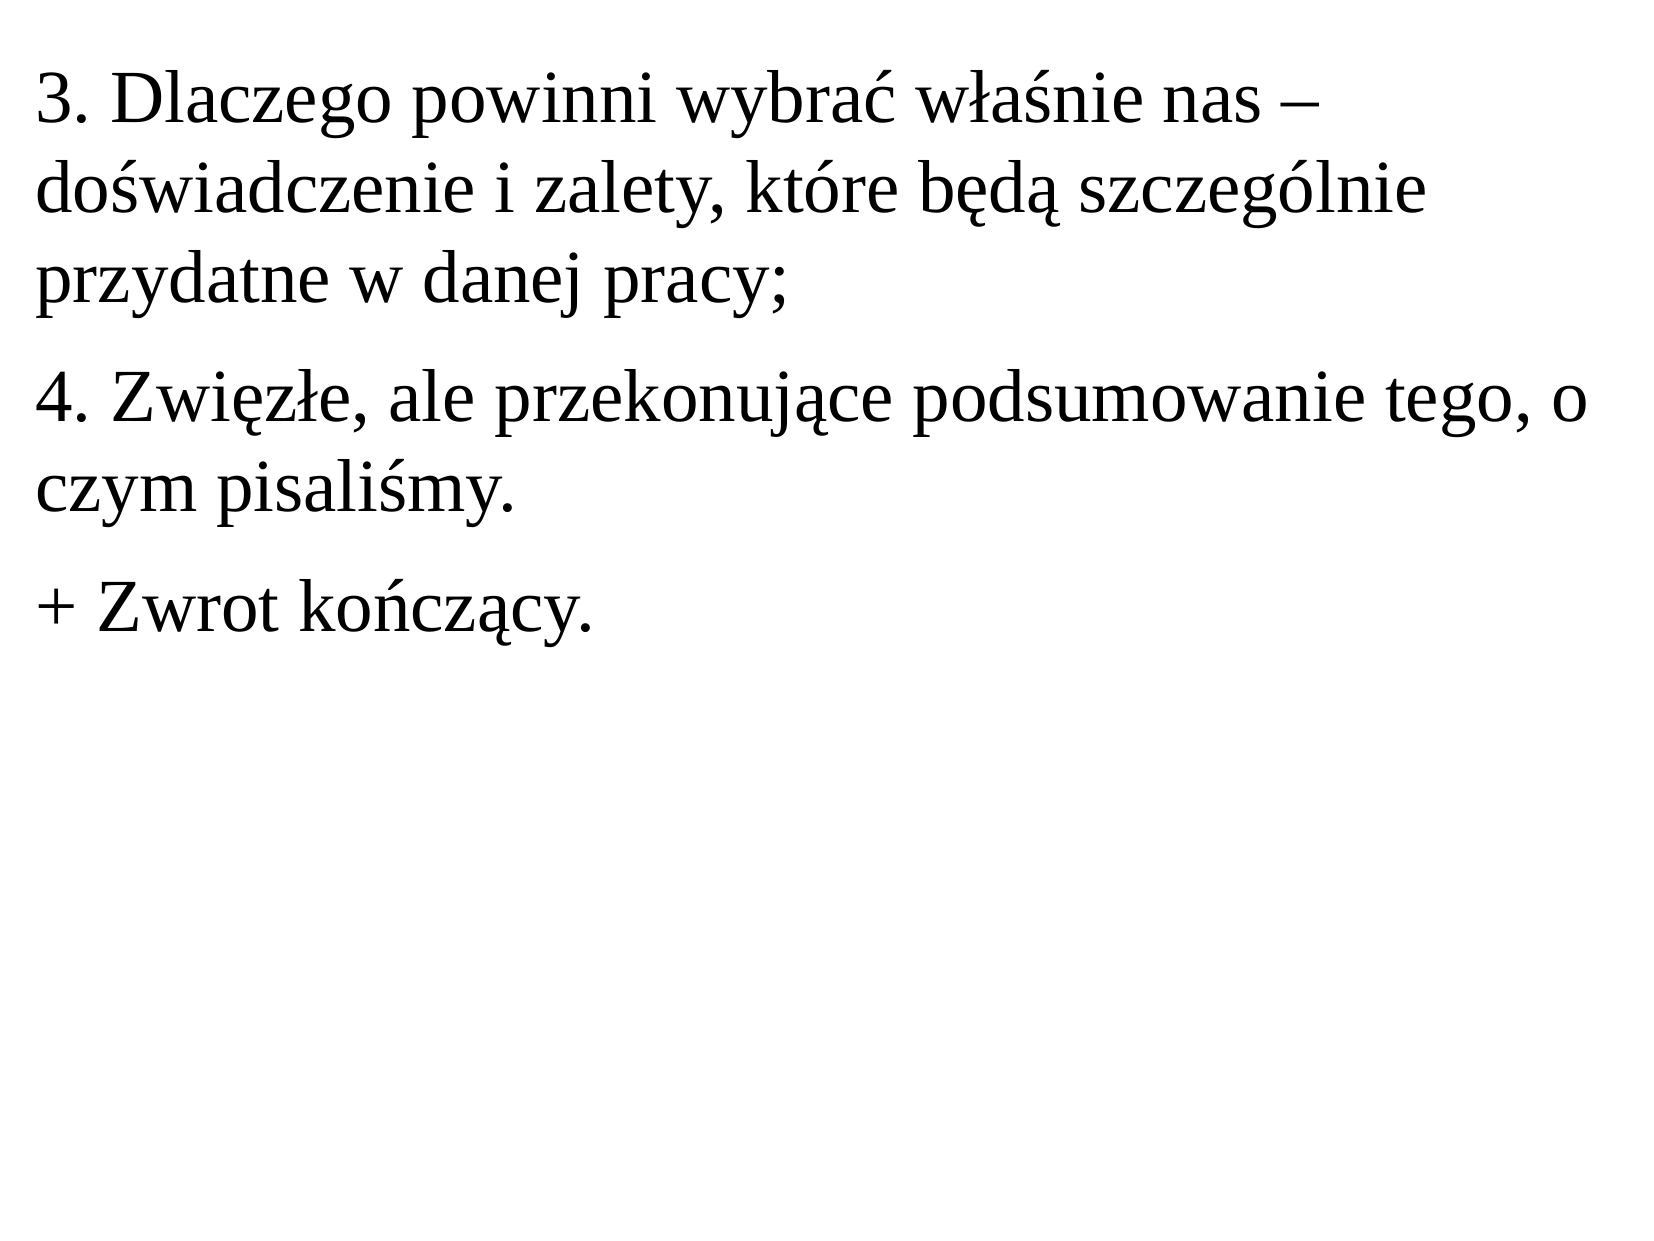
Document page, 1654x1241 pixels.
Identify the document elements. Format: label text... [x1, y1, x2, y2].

list 3. Dlaczego powinni wybrać właśnie nas – doświadczenie i zalety, które będą szczególnie przydatne w danej pracy; 4. Zwięzłe, ale przekonujące podsumowanie tego, o czym pisaliśmy. + Zwrot kończący. [35, 47, 1607, 1205]
